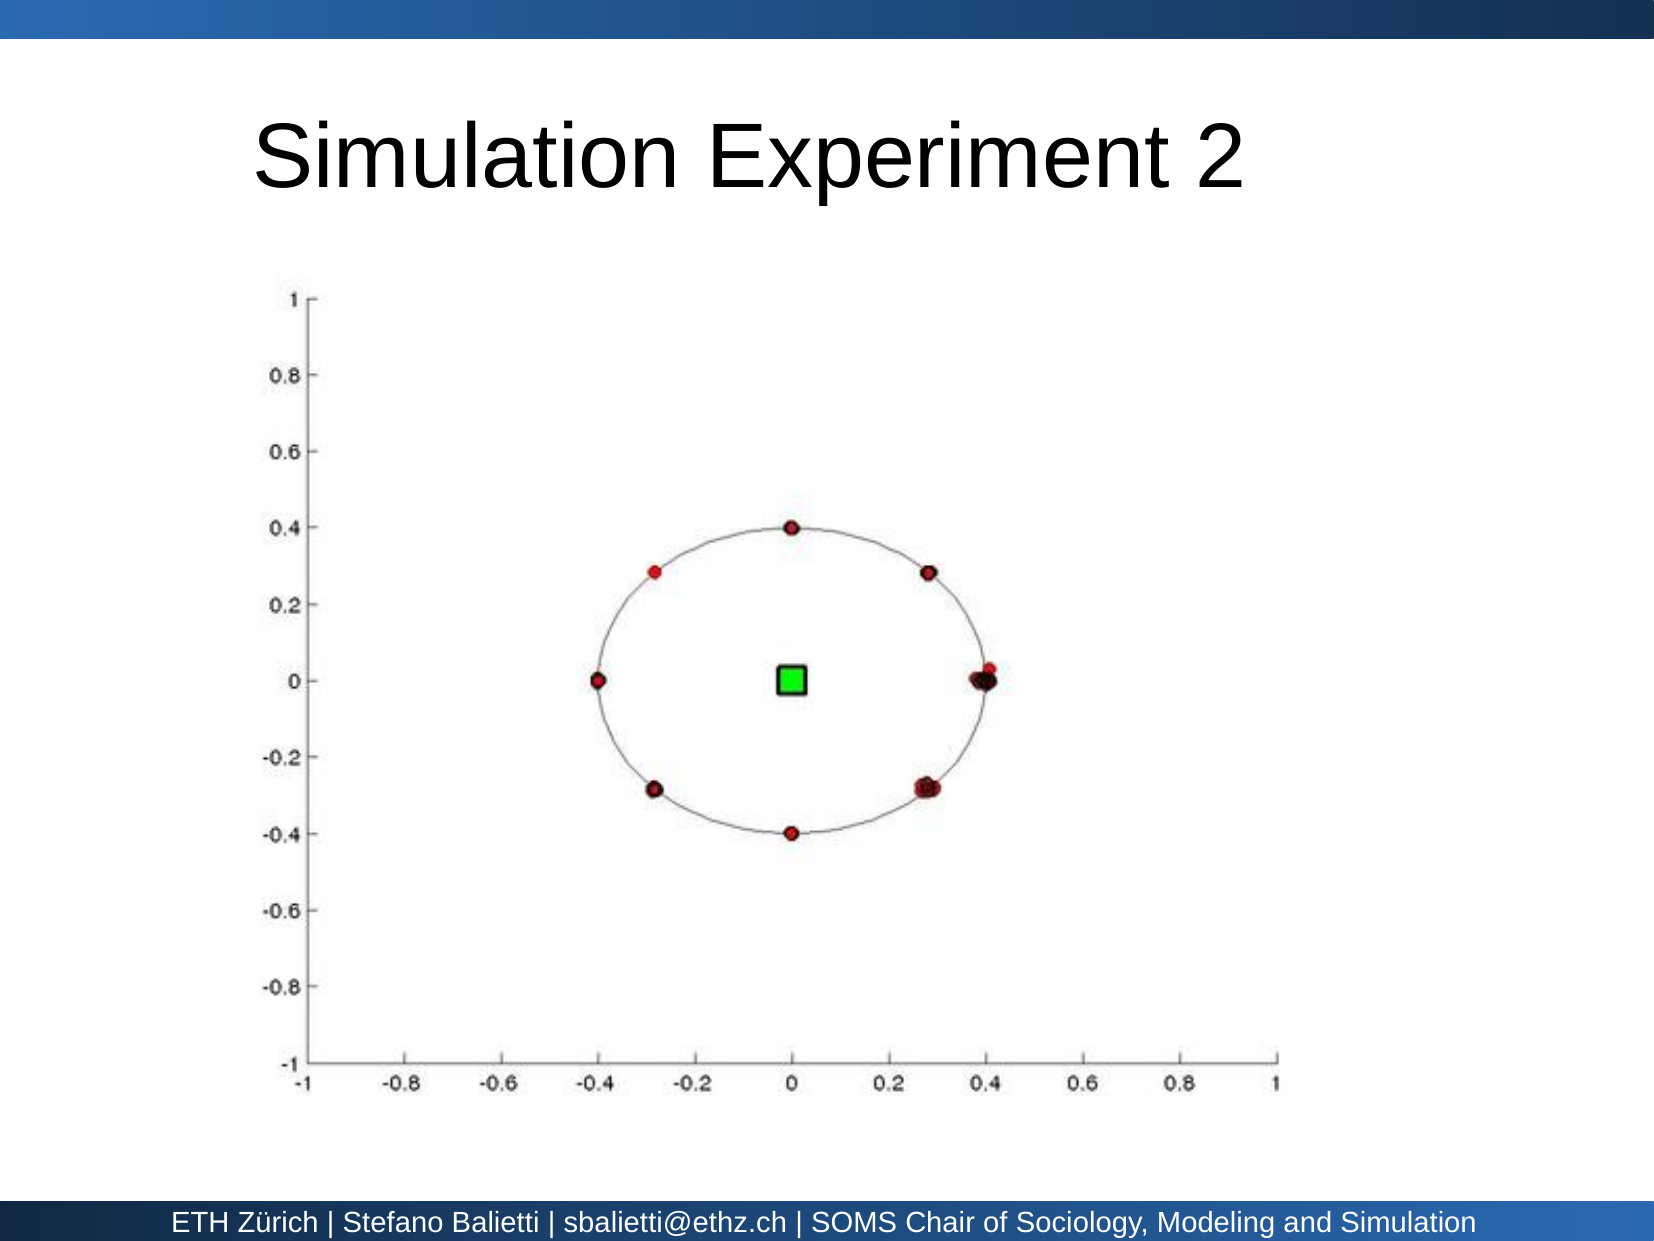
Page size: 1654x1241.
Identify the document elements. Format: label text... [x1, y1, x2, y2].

picture [145, 228, 1396, 1167]
title Simulation Experiment 2 [0, 105, 1501, 208]
